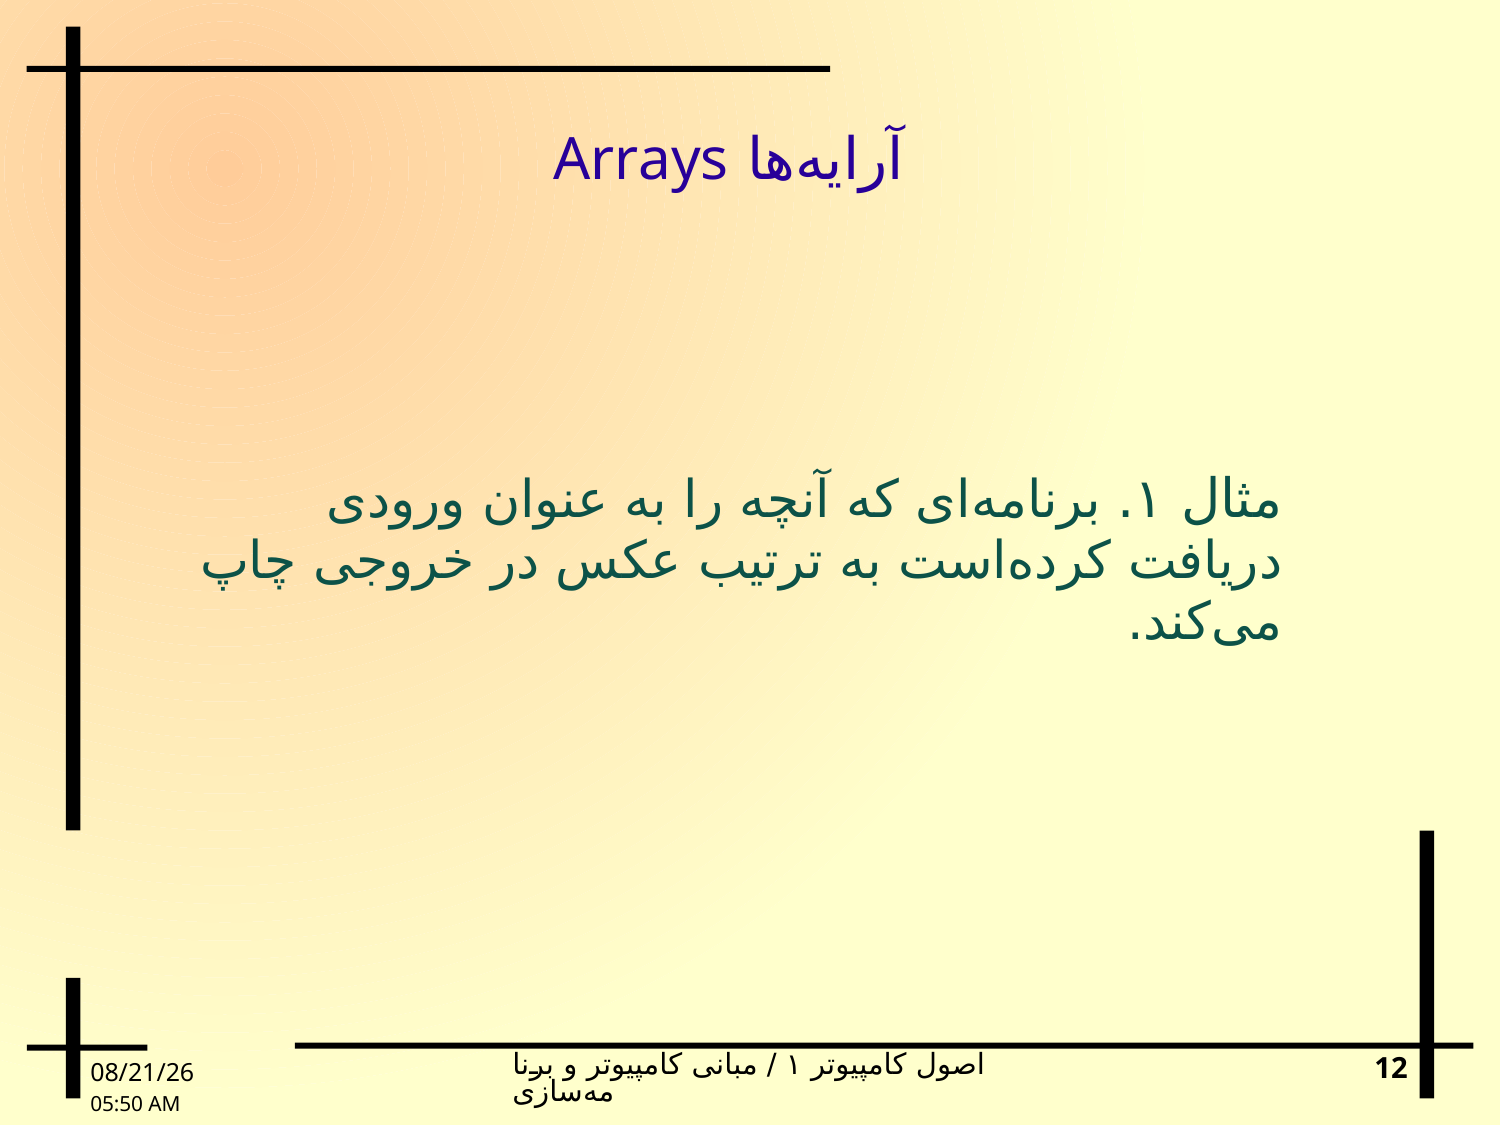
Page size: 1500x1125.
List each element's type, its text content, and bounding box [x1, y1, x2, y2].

title آرایه‌ها Arrays [113, 97, 1344, 217]
list مثال ۱. برنامه‌ای که آنچه را به عنوان ورودی دریافت کرده‌است به ترتیب عکس در خروجی چاپ می‌کند. [164, 467, 1336, 634]
